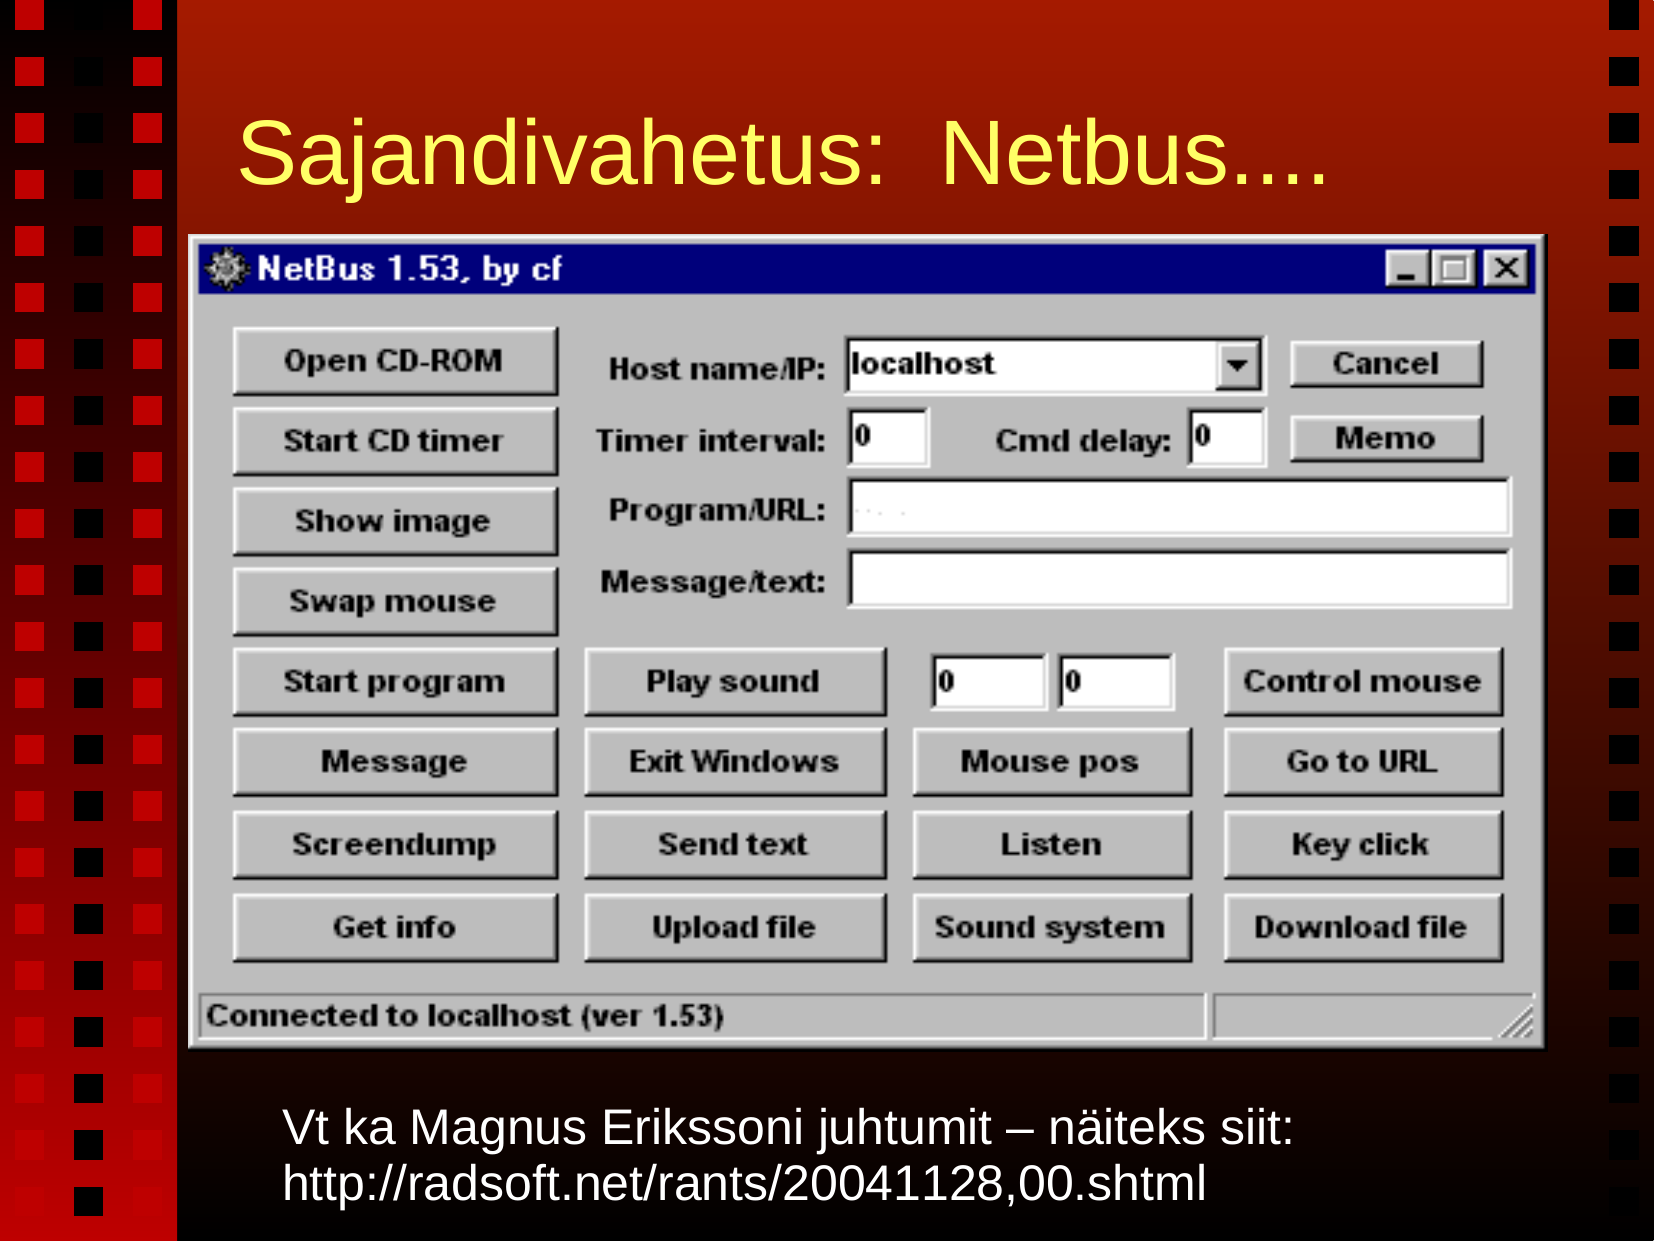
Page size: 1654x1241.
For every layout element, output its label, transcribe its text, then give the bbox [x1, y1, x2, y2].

picture [188, 234, 1548, 1052]
text_box Vt ka Magnus Erikssoni juhtumit – näiteks siit: http://radsoft.net/rants/20041128,00.shtml [267, 1091, 1654, 1218]
title Sajandivahetus: Netbus.... [236, 49, 1571, 257]
